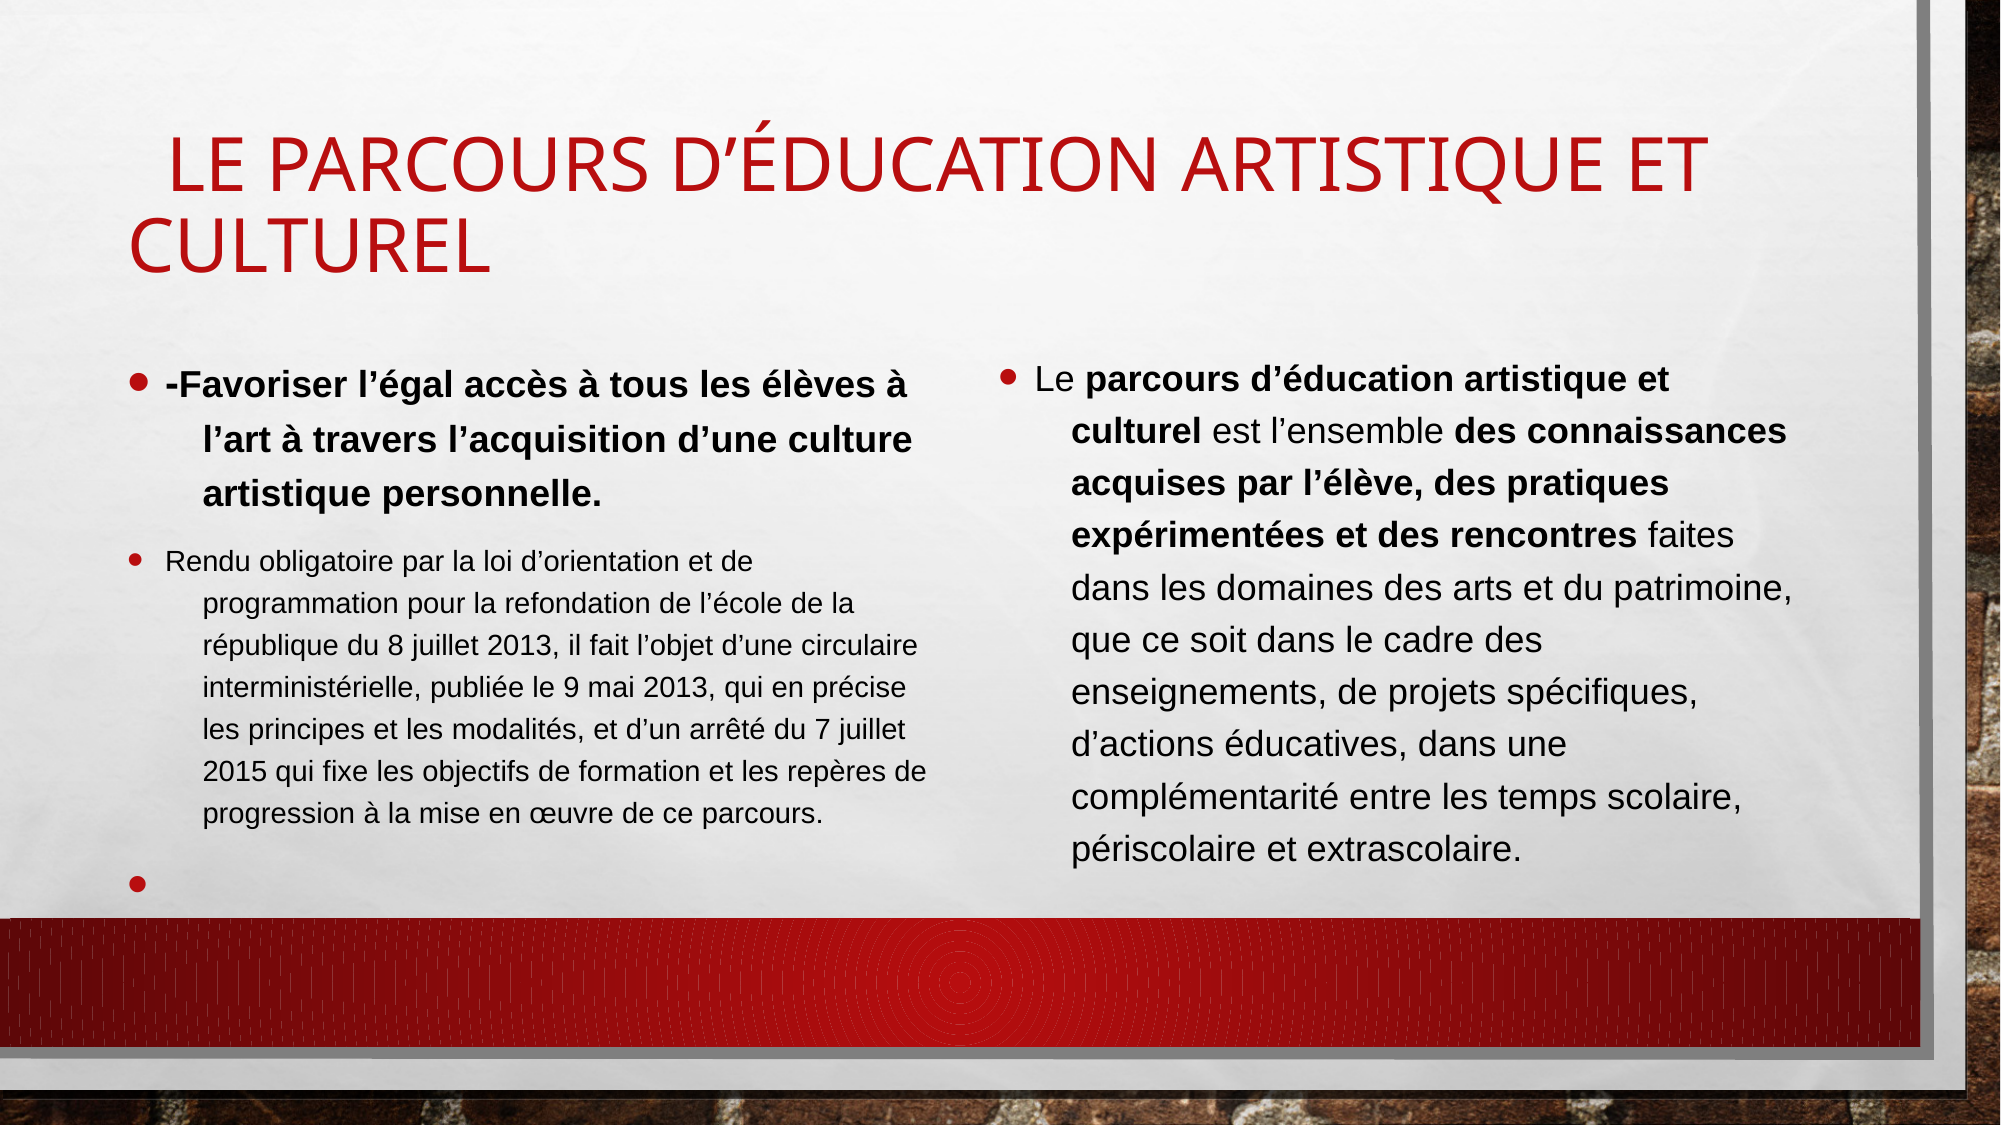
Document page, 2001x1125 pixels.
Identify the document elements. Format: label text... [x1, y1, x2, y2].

title Le parcours d’éducation artistique et culturel [112, 112, 1819, 303]
list -Favoriser l’égal accès à tous les élèves à l’art à travers l’acquisition d’une culture artistique personnelle. Rendu obligatoire par la loi d’orientation et de programmation pour la refondation de l’école de la république du 8 juillet 2013, il fait l’objet d’une circulaire interministérielle, publiée le 9 mai 2013, qui en précise les principes et les modalités, et d’un arrêté du 7 juillet 2015 qui fixe les objectifs de formation et les repères de progression à la mise en œuvre de ce parcours. [112, 338, 948, 882]
list Le parcours d’éducation artistique et culturel est l’ensemble des connaissances acquises par l’élève, des pratiques expérimentées et des rencontres faites dans les domaines des arts et du patrimoine, que ce soit dans le cadre des enseignements, de projets spécifiques, d’actions éducatives, dans une complémentarité entre les temps scolaire, périscolaire et extrascolaire. [983, 338, 1818, 882]
